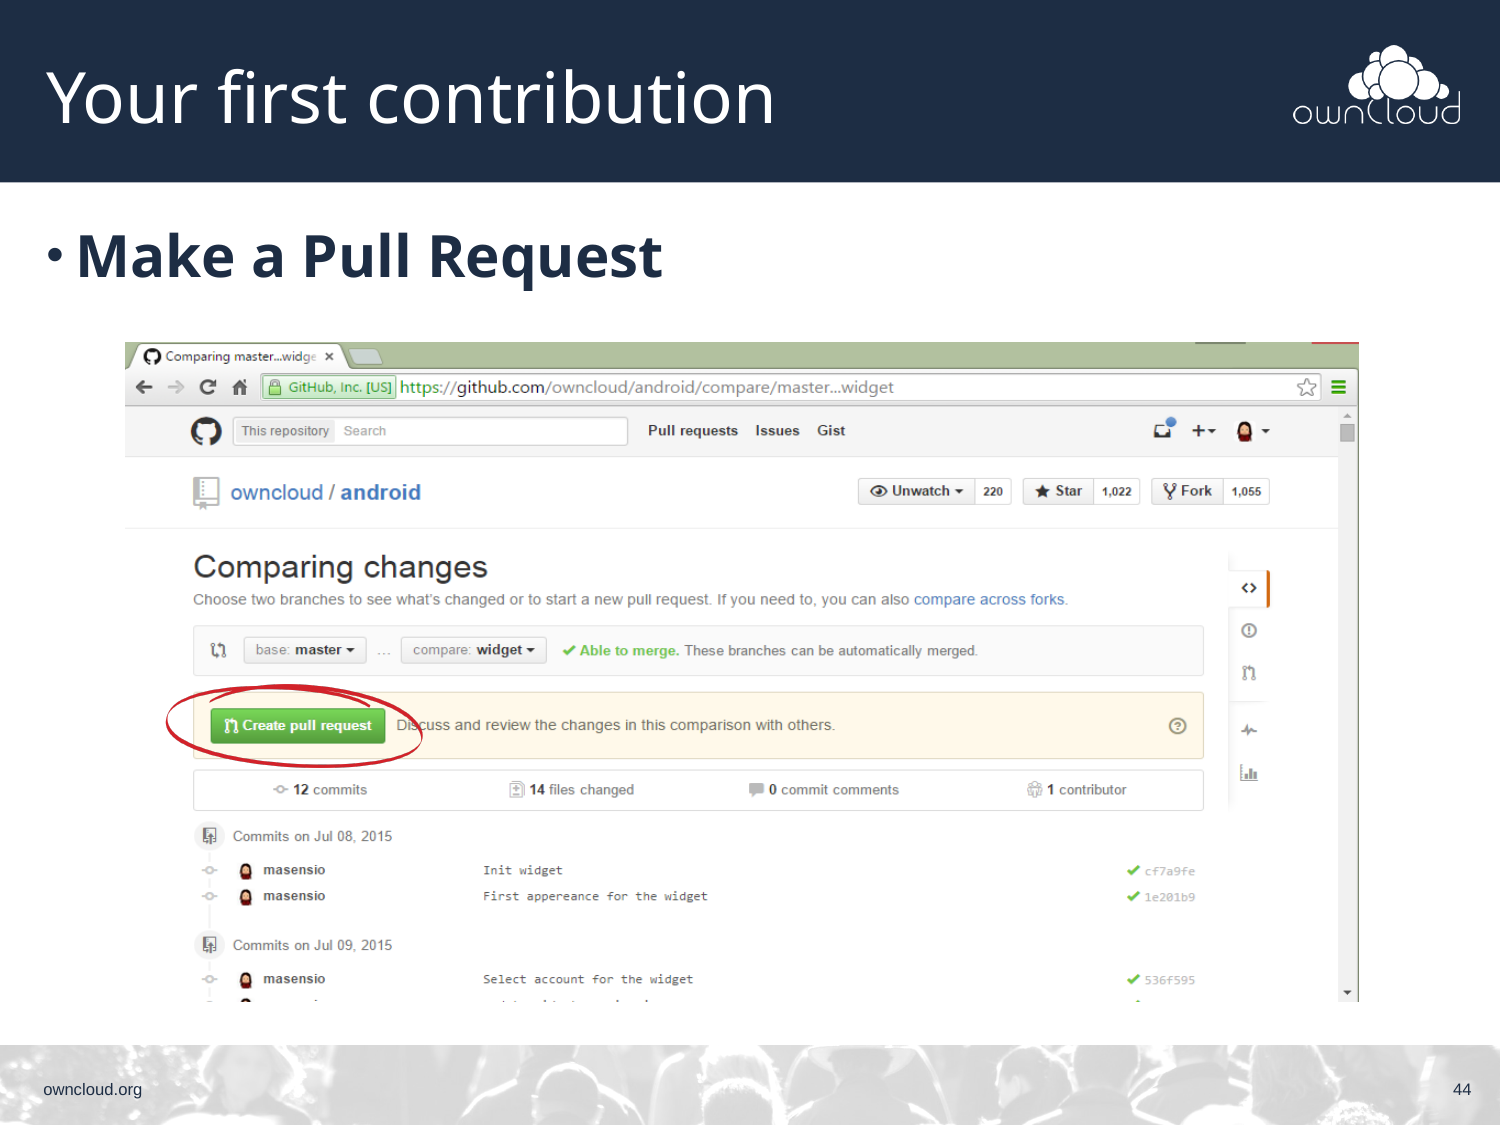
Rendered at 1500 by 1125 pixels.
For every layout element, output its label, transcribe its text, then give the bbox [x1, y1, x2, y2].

list Make a Pull Request [46, 214, 1465, 1026]
picture [0, 1045, 1500, 1125]
picture [1293, 45, 1460, 124]
title Your first contribution [46, 5, 1258, 187]
picture [125, 342, 1359, 1002]
